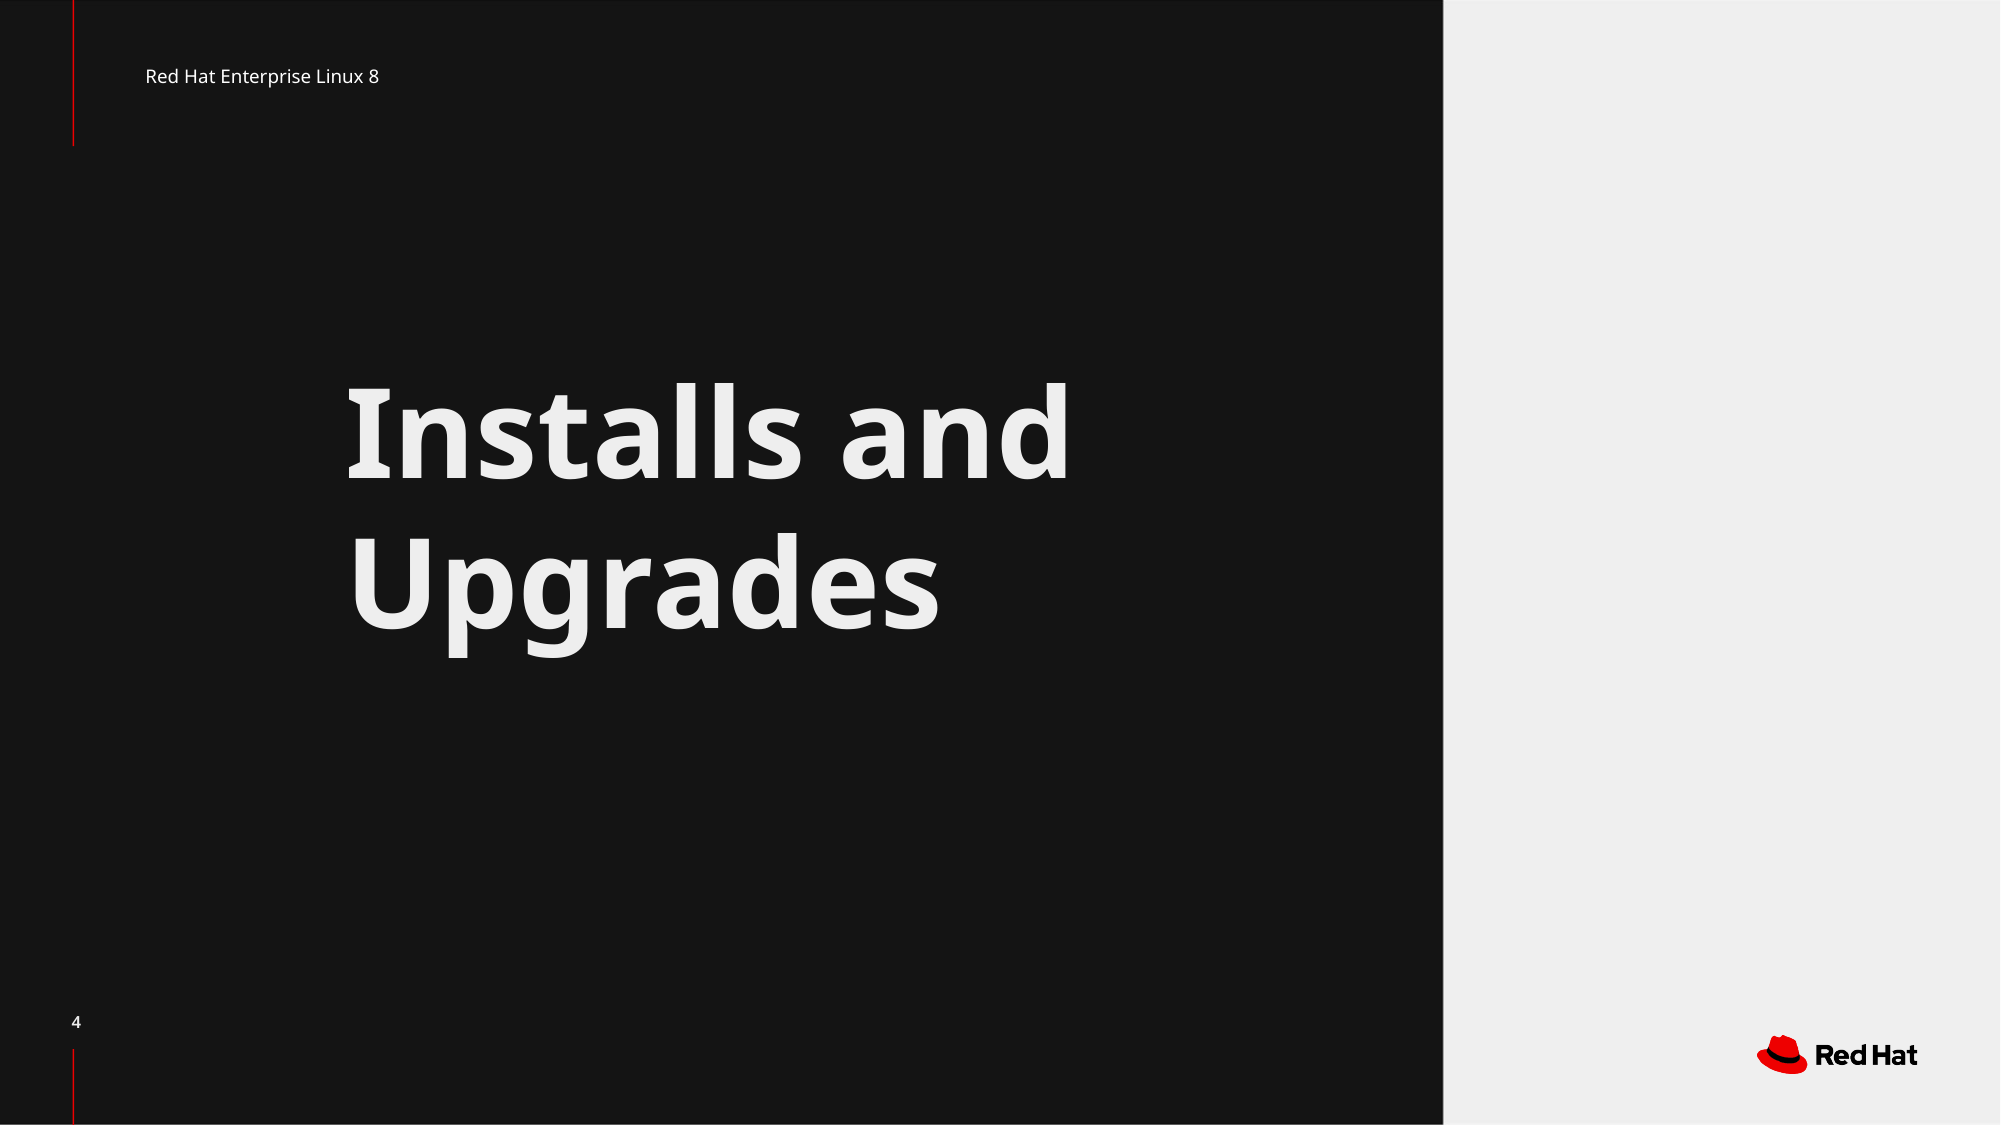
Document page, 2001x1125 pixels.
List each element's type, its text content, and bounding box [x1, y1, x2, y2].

picture [0, 0, 2001, 1125]
text_box Red Hat Enterprise Linux 8 [73, 9, 918, 143]
title Installs and Upgrades [345, 353, 1621, 826]
